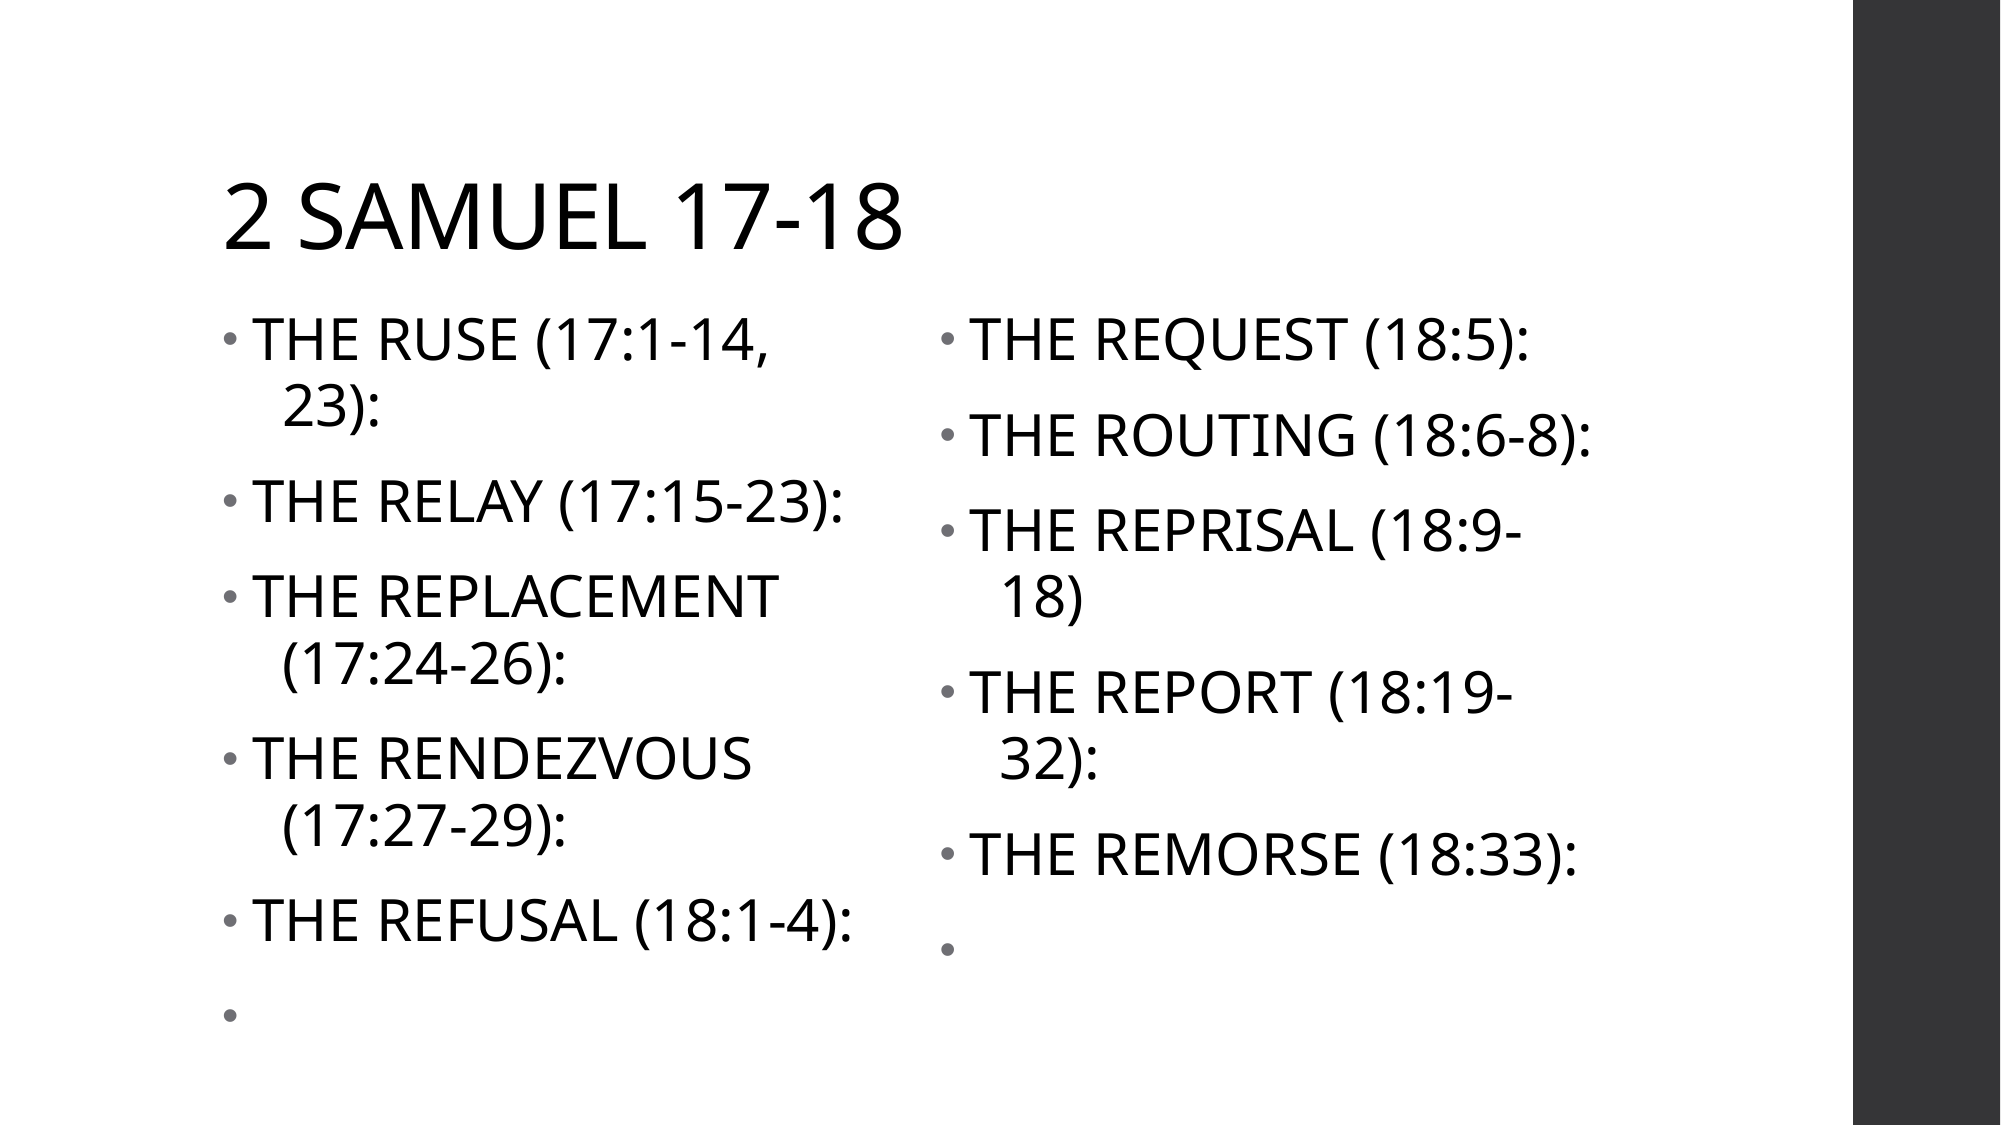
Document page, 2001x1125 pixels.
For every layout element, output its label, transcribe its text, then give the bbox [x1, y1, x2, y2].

list THE REQUEST (18:5): THE ROUTING (18:6-8): THE REPRISAL (18:9-18) THE REPORT (18:19-32): THE REMORSE (18:33): [924, 299, 1617, 1014]
title 2 SAMUEL 17-18 [206, 60, 1797, 278]
list THE RUSE (17:1-14, 23): THE RELAY (17:15-23): THE REPLACEMENT (17:24-26): THE RENDEZVOUS (17:27-29): THE REFUSAL (18:1-4): [207, 299, 900, 1014]
